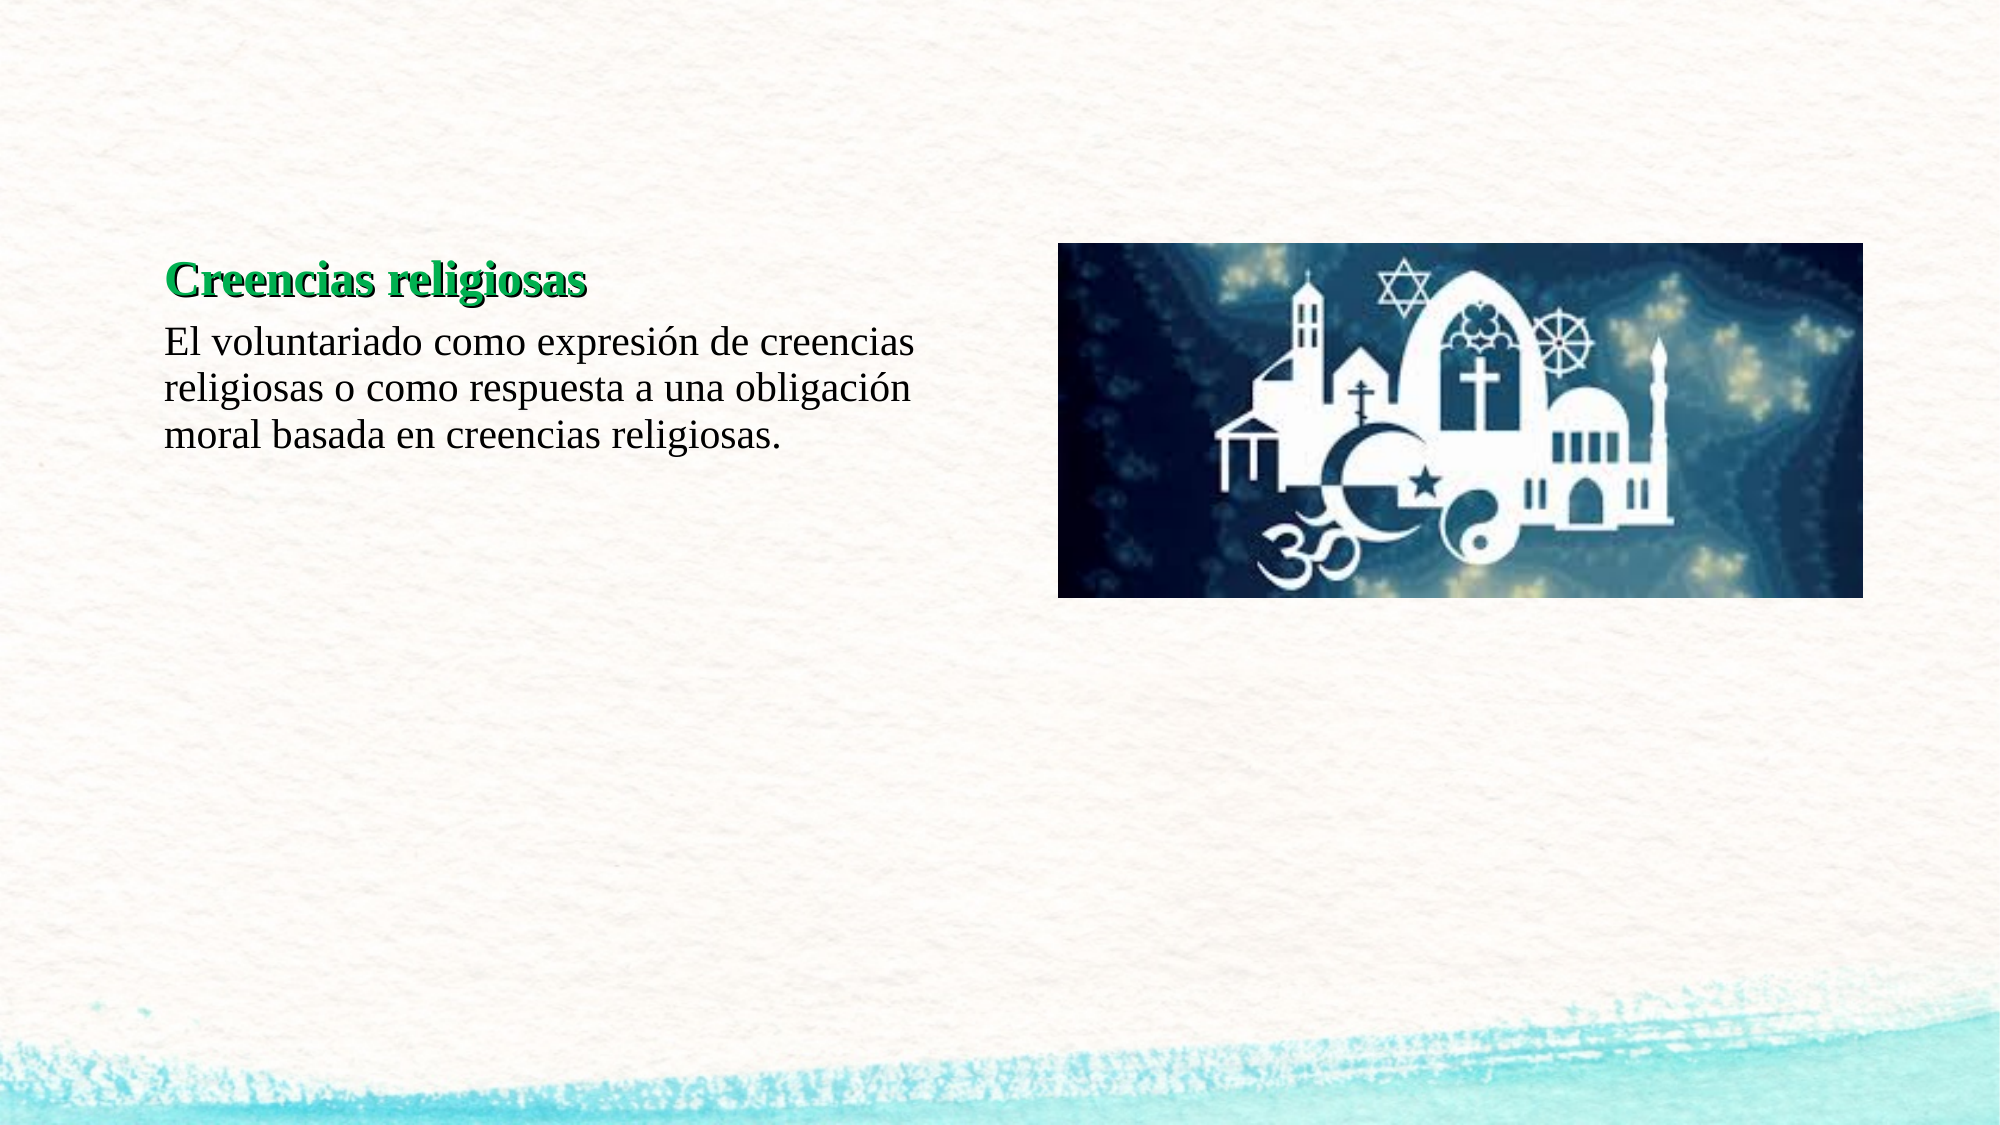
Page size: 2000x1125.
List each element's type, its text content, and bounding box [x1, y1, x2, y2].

picture [0, 0, 2000, 1125]
text_box Creencias religiosas El voluntariado como expresión de creencias religiosas o como respuesta a una obligación moral basada en creencias religiosas. [149, 243, 1012, 547]
